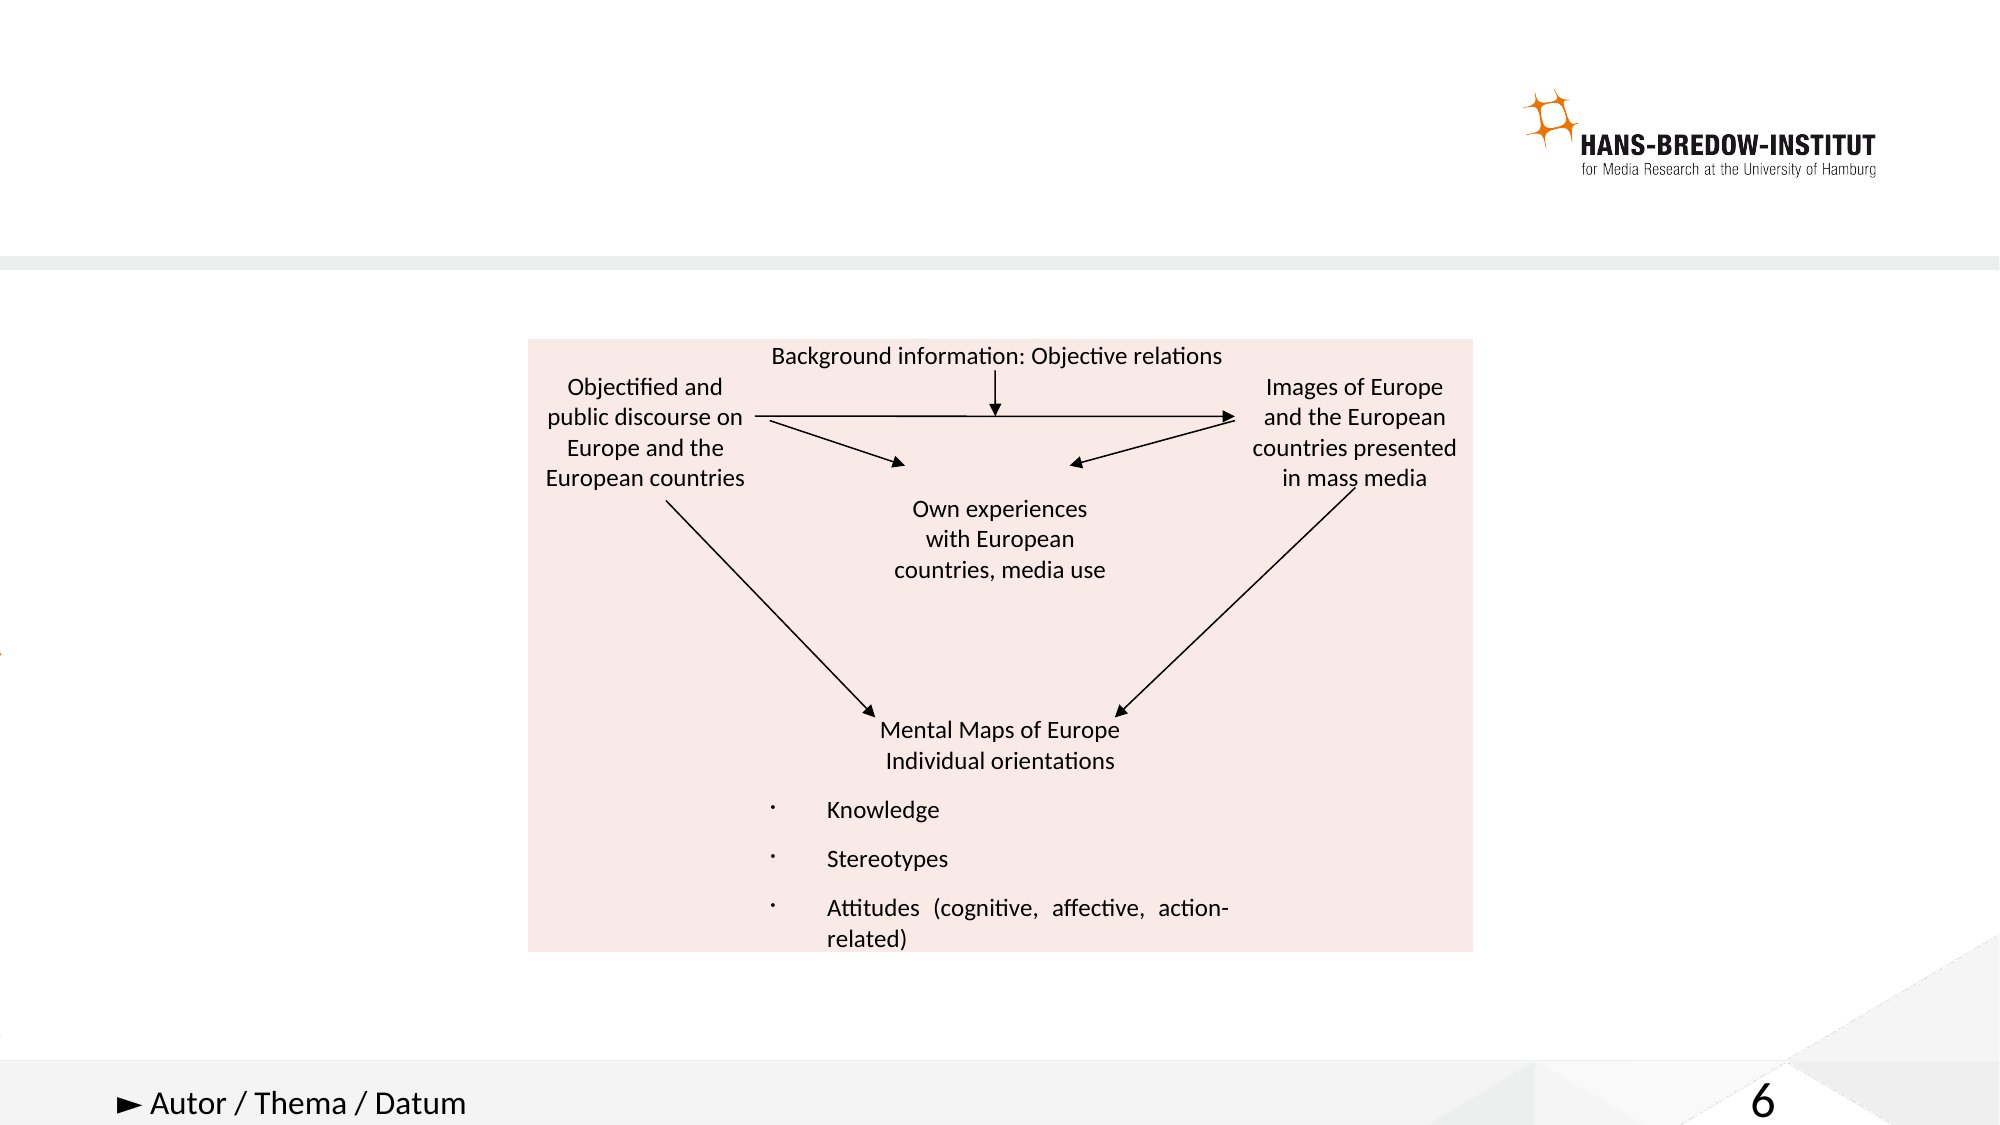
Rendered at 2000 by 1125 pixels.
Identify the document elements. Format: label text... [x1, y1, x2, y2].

table_cell [764, 636, 865, 713]
table_cell [764, 492, 882, 636]
table_cell Own experiences with European countries, media use [882, 492, 1118, 636]
table_cell [882, 369, 1118, 415]
table_cell [1118, 636, 1197, 707]
table_cell [1118, 492, 1237, 636]
table_cell [1237, 713, 1473, 744]
table_cell [528, 713, 764, 744]
table_cell [882, 417, 1118, 492]
table_cell [1203, 603, 1237, 636]
table_cell Images of Europe and the European countries presented in mass media [1237, 369, 1473, 492]
table_cell Objectified and public discourse on Europe and the European countries [528, 369, 764, 492]
table_cell [528, 492, 764, 636]
table_cell [1118, 369, 1237, 492]
table_cell [1125, 636, 1237, 713]
text_box <Nummer> [1735, 1060, 1827, 1125]
table_cell [528, 805, 764, 952]
picture [1522, 89, 1876, 178]
table_cell [528, 636, 764, 713]
table_cell [1237, 636, 1473, 713]
table_header Background information: Objective relations [528, 339, 1473, 369]
table_cell [1237, 805, 1473, 952]
table_cell [1237, 492, 1348, 598]
table_cell [1237, 774, 1473, 805]
table_cell Individual orientations Knowledge Stereotypes Attitudes (cognitive, affective, action-related) [764, 744, 1237, 952]
table_cell [1237, 744, 1473, 774]
table_cell [1118, 418, 1222, 451]
table_cell [764, 369, 882, 415]
table_cell Mental Maps of Europe [764, 713, 1237, 744]
table_cell [1237, 492, 1473, 636]
table_cell [764, 605, 794, 636]
table_cell [528, 774, 764, 805]
table_cell [764, 417, 882, 492]
table_cell [882, 636, 1118, 713]
table_cell [528, 744, 764, 774]
table_cell [799, 636, 882, 713]
